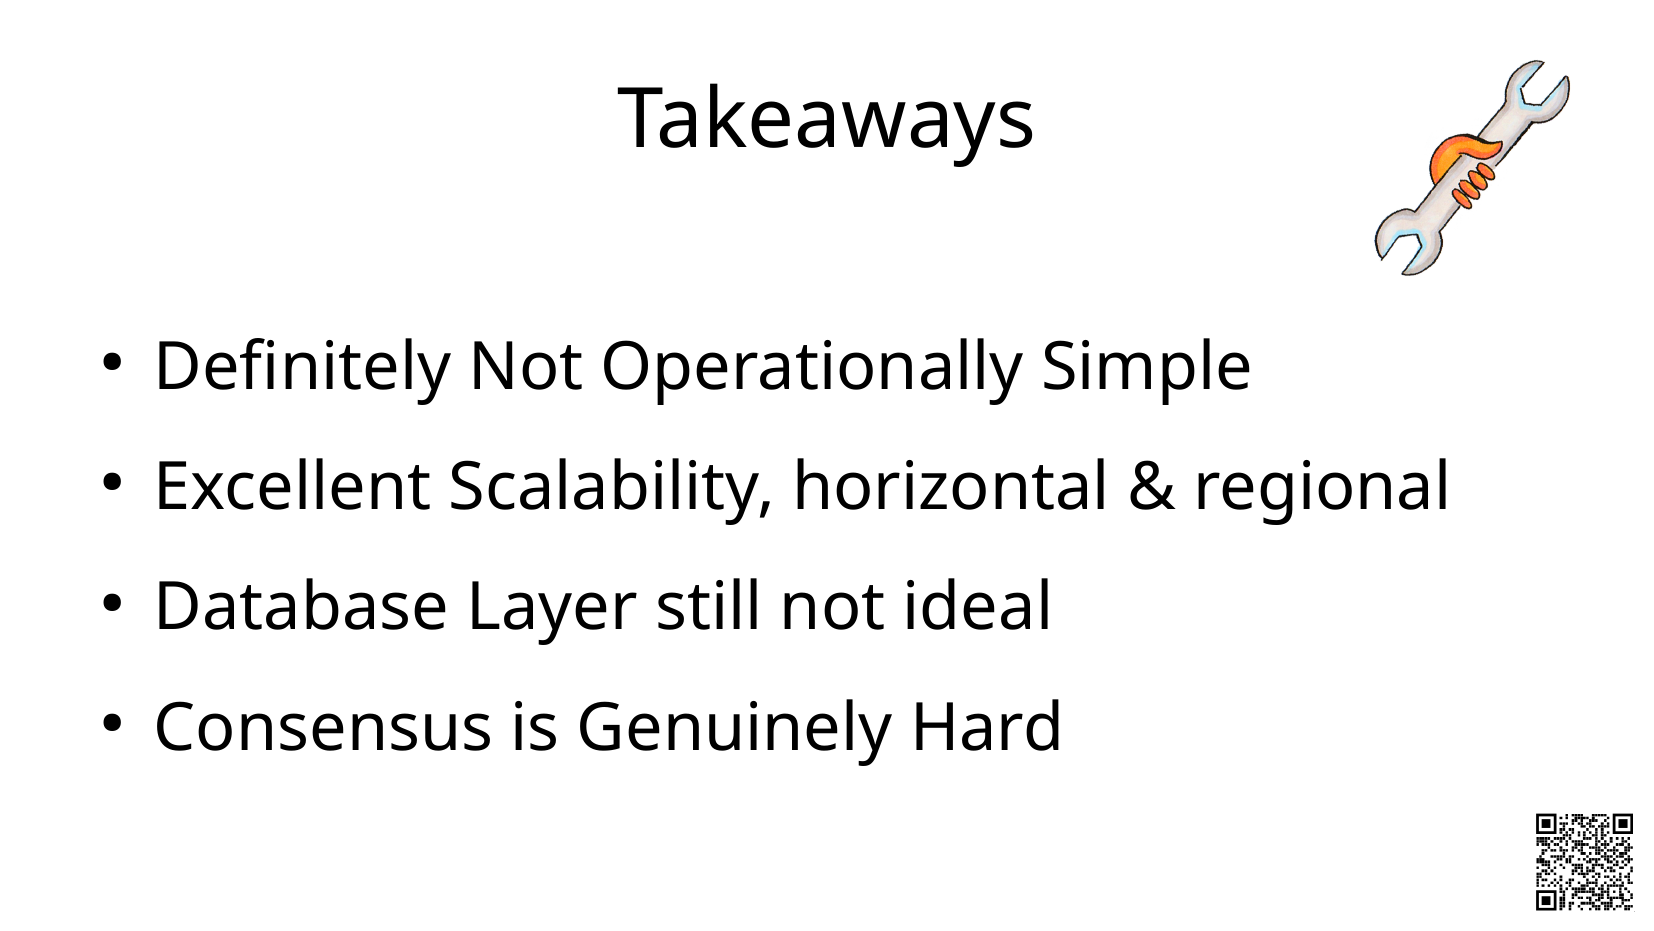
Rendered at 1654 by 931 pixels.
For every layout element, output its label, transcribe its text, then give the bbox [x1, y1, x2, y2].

title Takeaways [82, 37, 1358, 193]
picture [1358, 29, 1590, 300]
picture [1535, 812, 1635, 912]
list Definitely Not Operationally Simple Excellent Scalability, horizontal & regional Database Layer still not ideal Consensus is Genuinely Hard [82, 318, 1571, 858]
